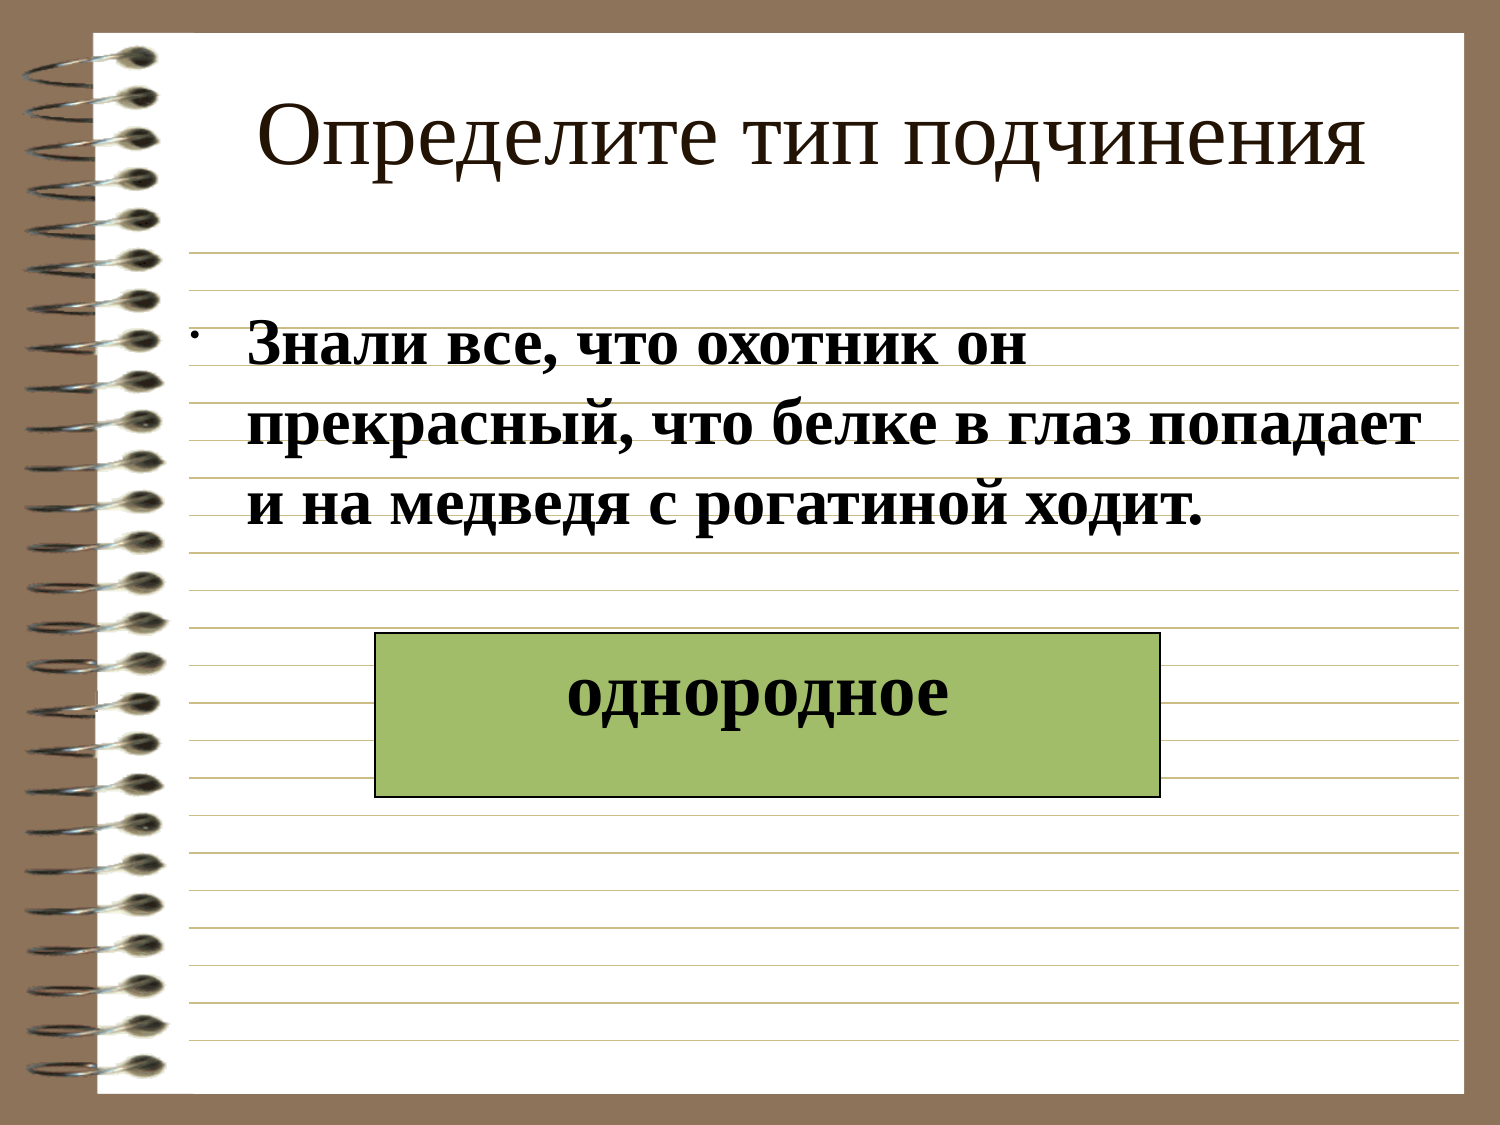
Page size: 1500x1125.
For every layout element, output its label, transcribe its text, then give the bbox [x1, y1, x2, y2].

title Определите тип подчинения [174, 65, 1450, 254]
picture [0, 8, 194, 1115]
list Знали все, что охотник он прекрасный, что белке в глаз попадает и на медведя с рогатиной ходит. [174, 290, 1450, 966]
text_box однородное [375, 632, 1161, 797]
